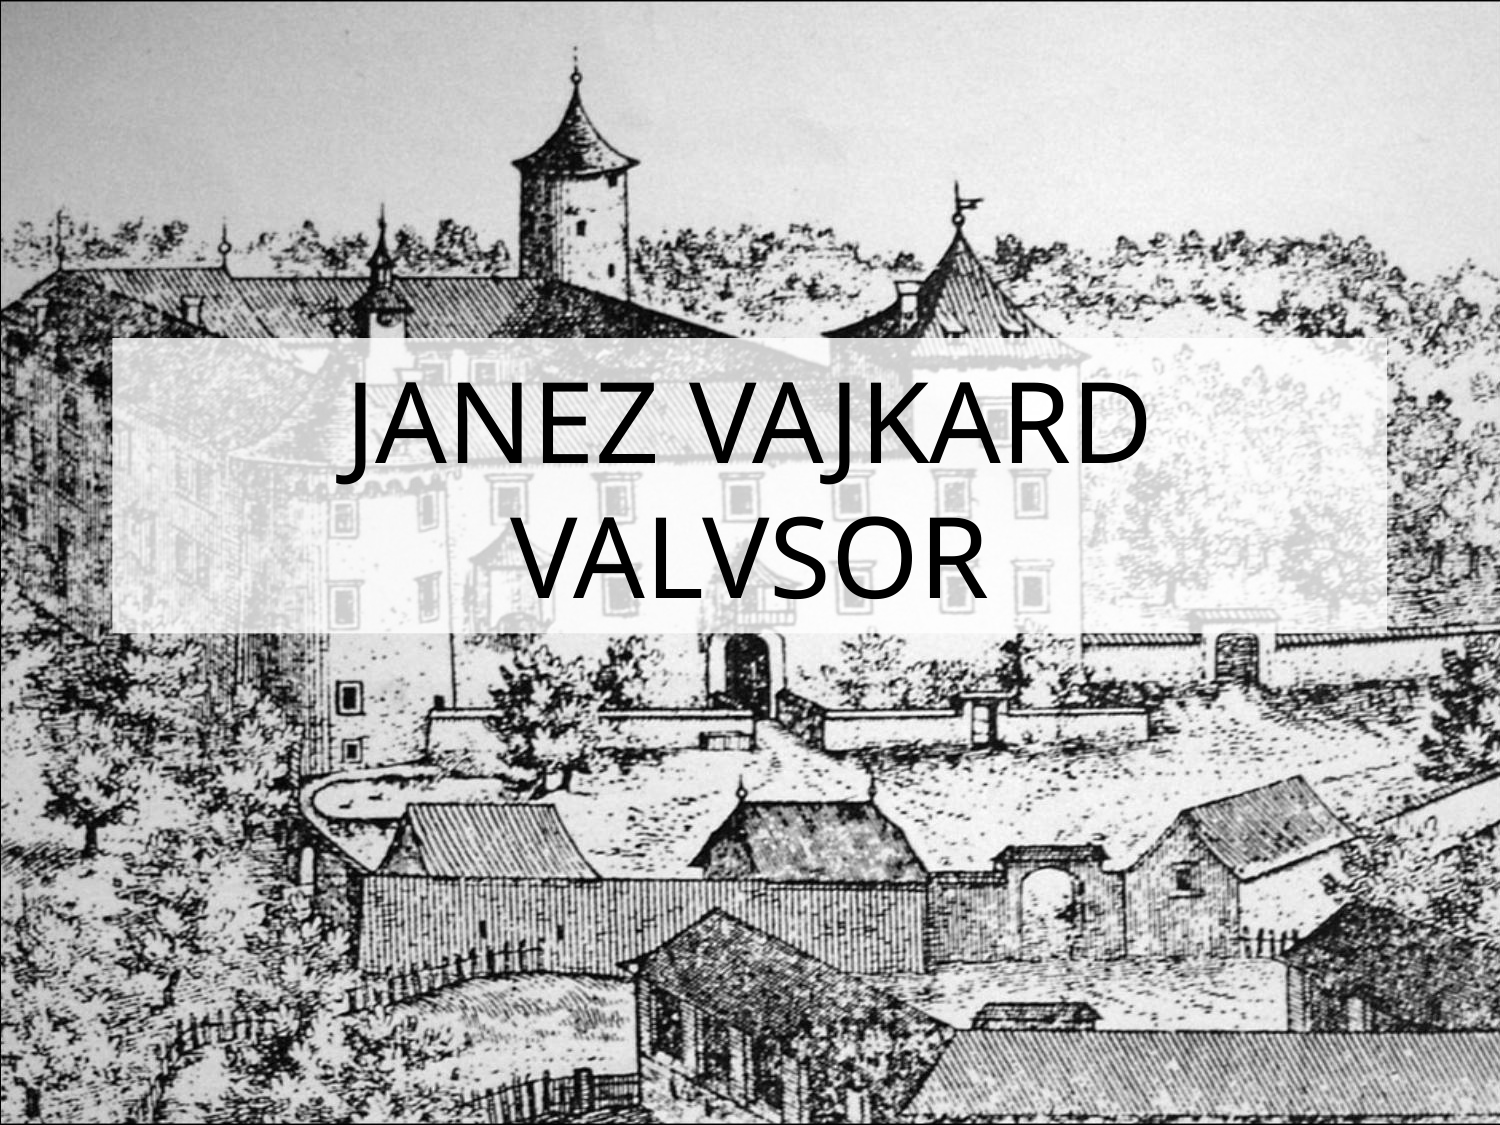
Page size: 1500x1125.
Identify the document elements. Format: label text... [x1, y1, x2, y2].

title JANEZ VAJKARD VALVSOR [112, 338, 1388, 634]
picture [0, 0, 1500, 1125]
